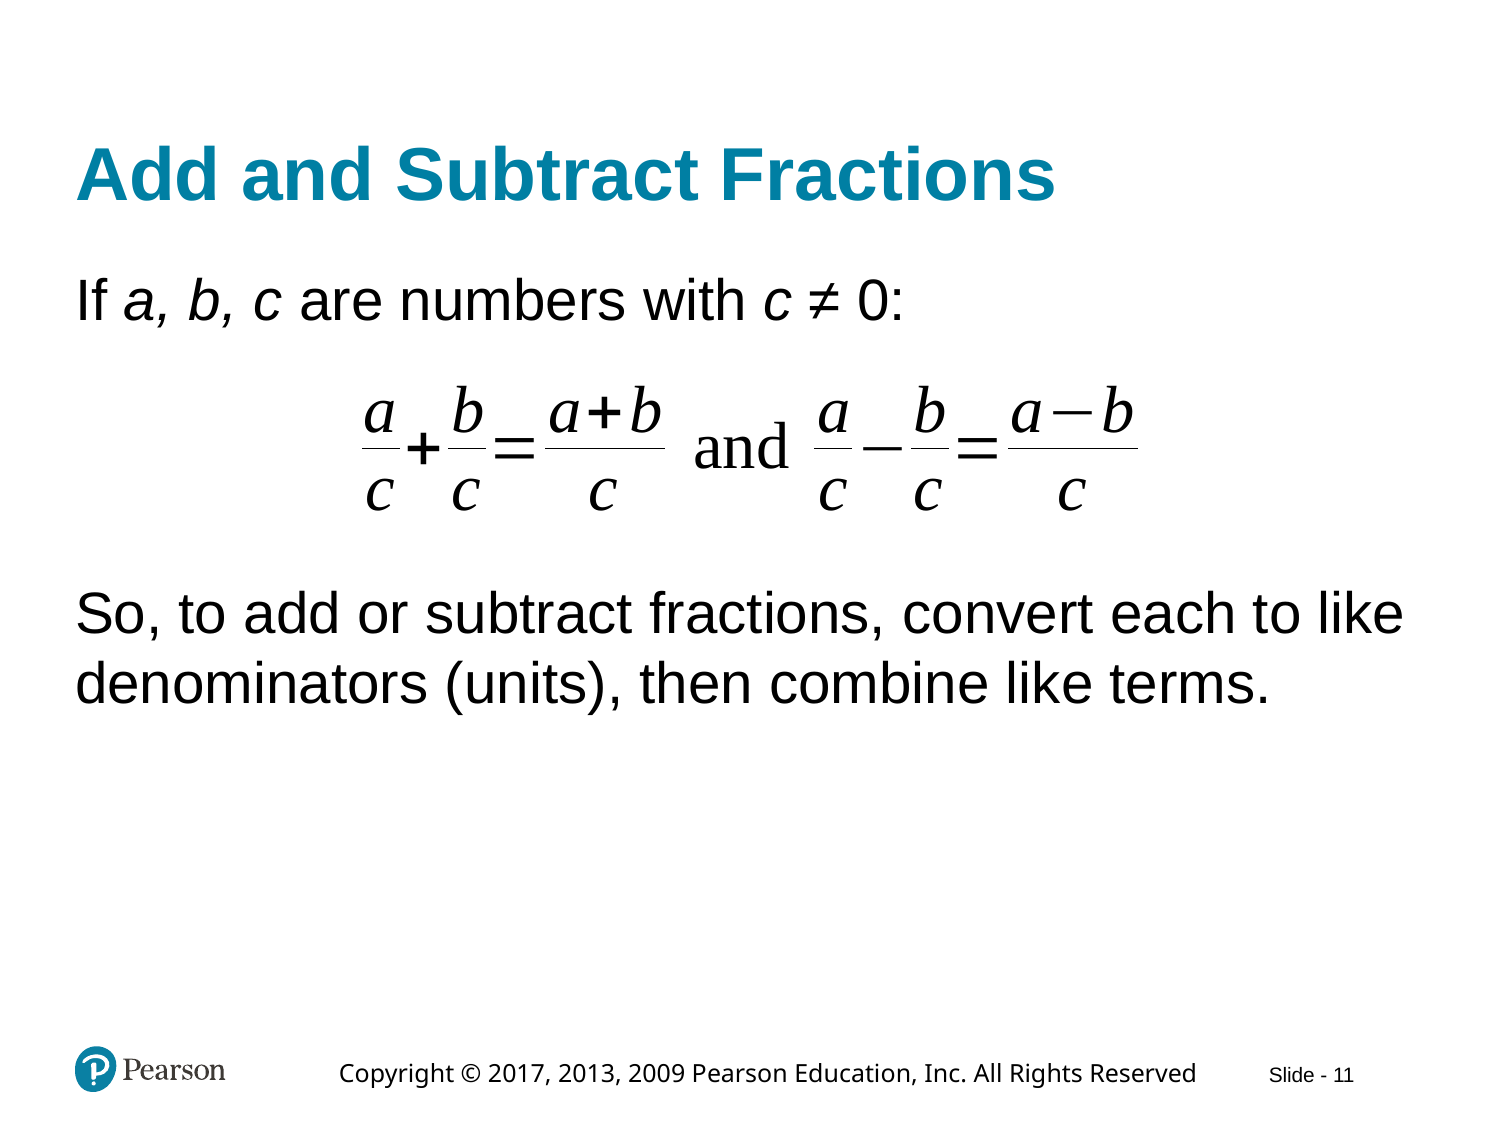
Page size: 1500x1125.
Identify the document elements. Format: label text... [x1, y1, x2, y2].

title Add and Subtract Fractions [75, 35, 1425, 216]
chart [360, 373, 1140, 526]
list So, to add or subtract fractions, convert each to like denominators (units), then combine like terms. [75, 575, 1426, 753]
list If a, b, c are numbers with c ≠ 0: [75, 262, 1425, 338]
